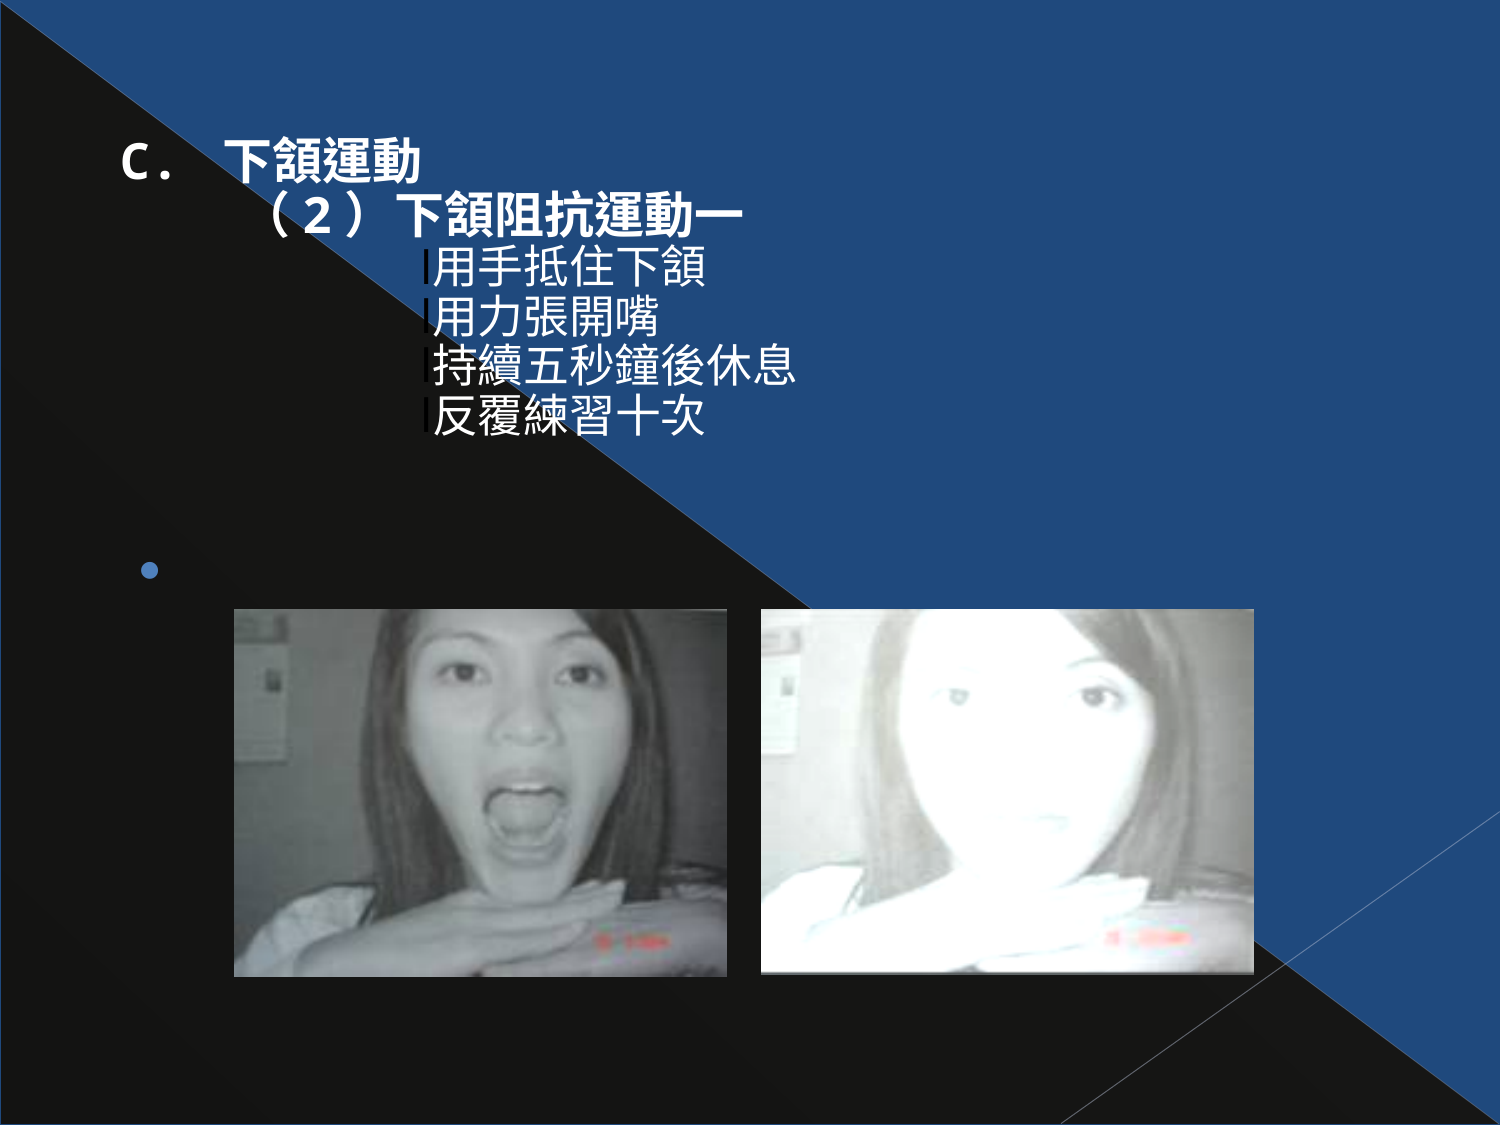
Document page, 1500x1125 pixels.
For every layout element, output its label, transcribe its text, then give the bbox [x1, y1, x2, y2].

list C. 下頷運動 （2）下頷阻抗運動一 用手抵住下頷 用力張開嘴 持續五秒鐘後休息 反覆練習十次 [105, 128, 1456, 481]
picture [761, 609, 1254, 975]
picture [234, 609, 727, 978]
